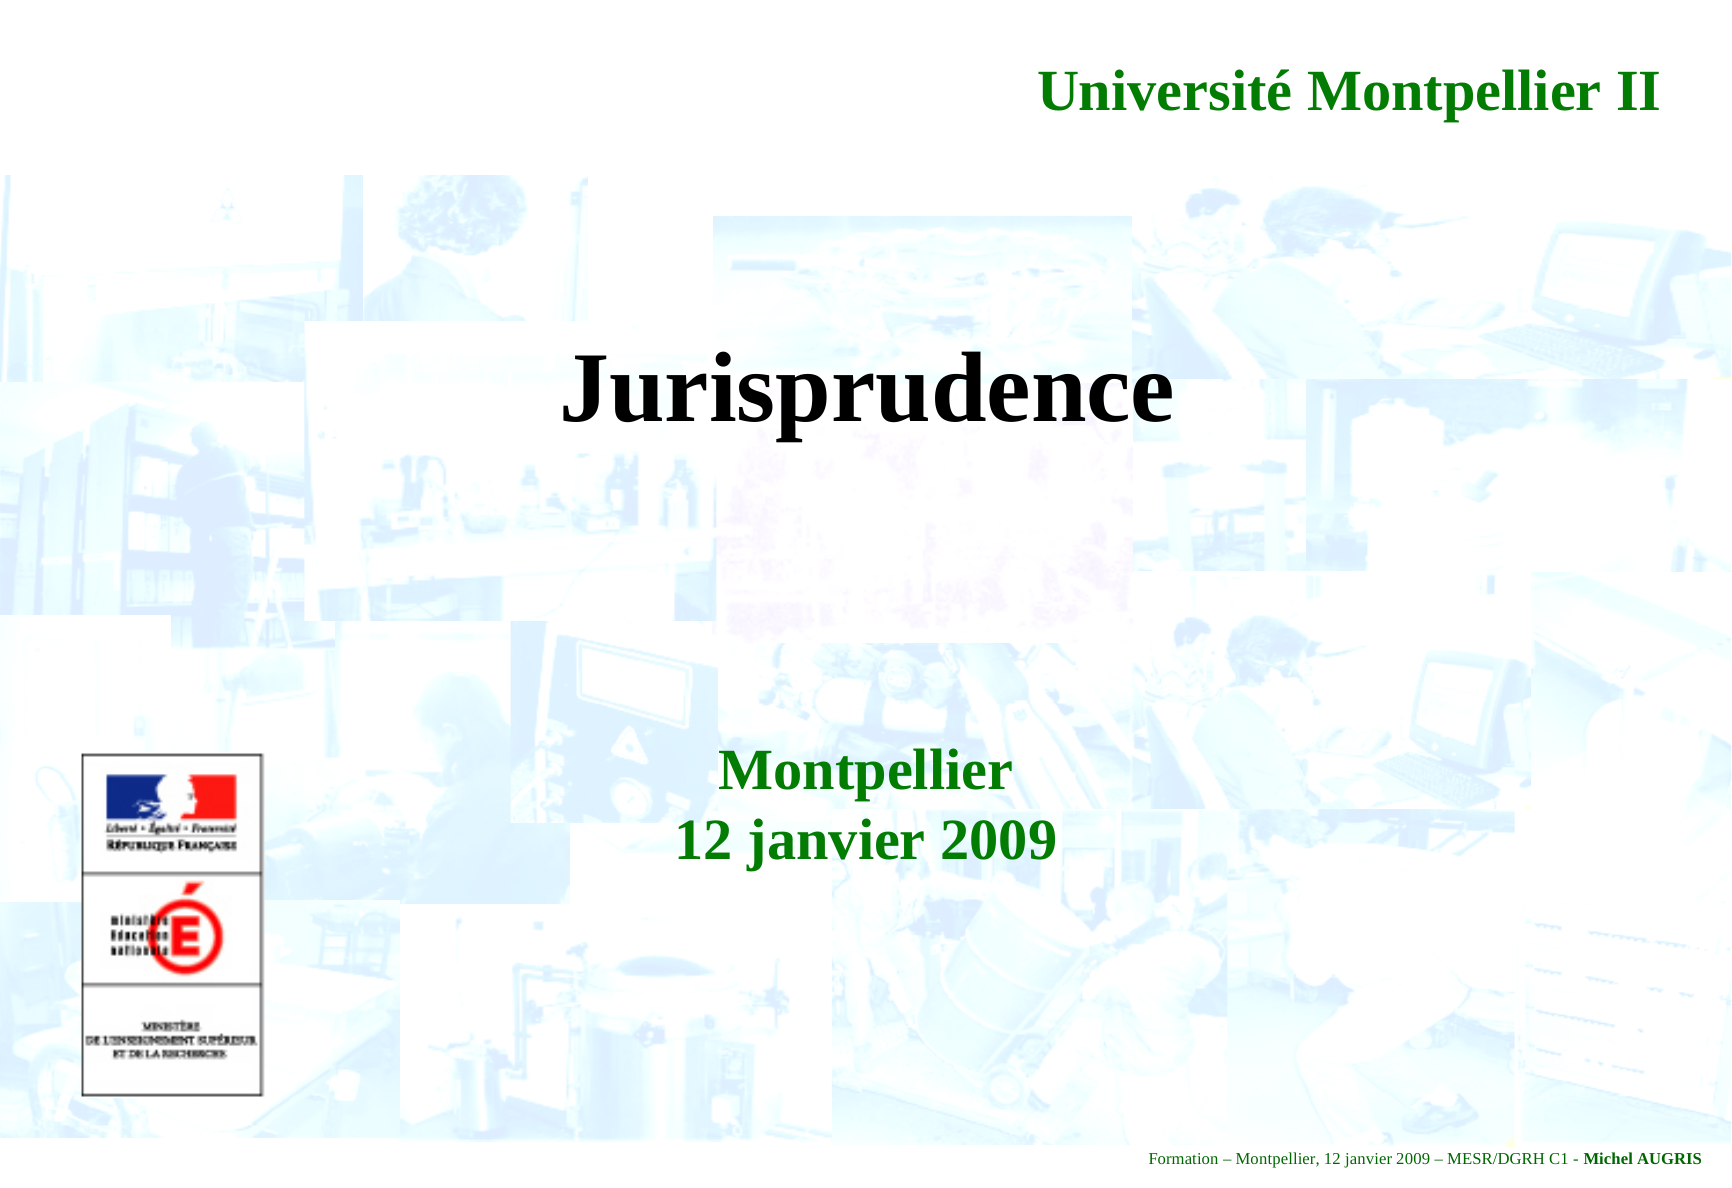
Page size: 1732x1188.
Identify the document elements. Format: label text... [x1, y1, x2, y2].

text_box Jurisprudence [544, 314, 1191, 449]
text_box [0, 0, 1732, 175]
text_box Université Montpellier II [1022, 44, 1677, 130]
picture [0, 175, 1732, 1147]
text_box Montpellier 12 janvier 2009 [659, 723, 1073, 879]
